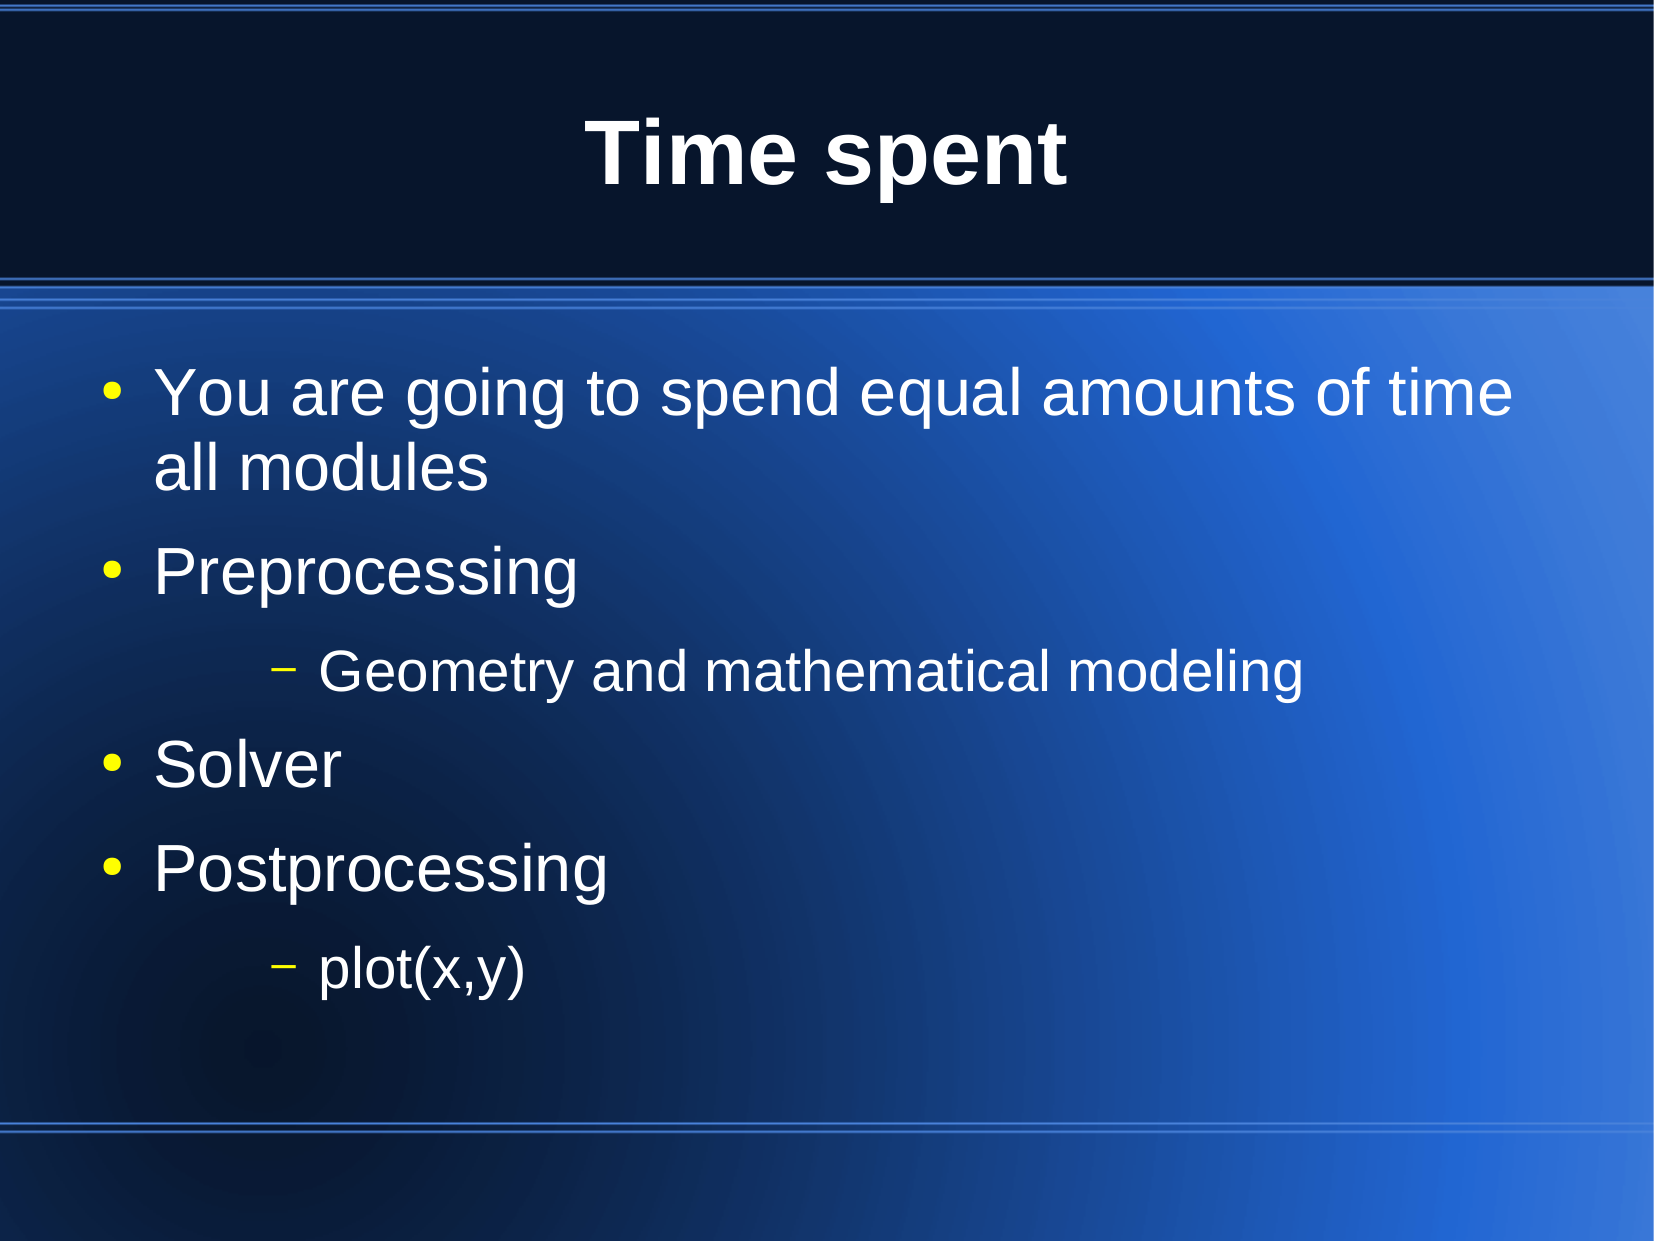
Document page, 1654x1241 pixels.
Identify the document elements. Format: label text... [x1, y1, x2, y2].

list You are going to spend equal amounts of time all modules Preprocessing Geometry and mathematical modeling Solver Postprocessing plot(x,y) [82, 355, 1571, 1075]
picture [0, 0, 1654, 1241]
title Time spent [82, 49, 1571, 257]
